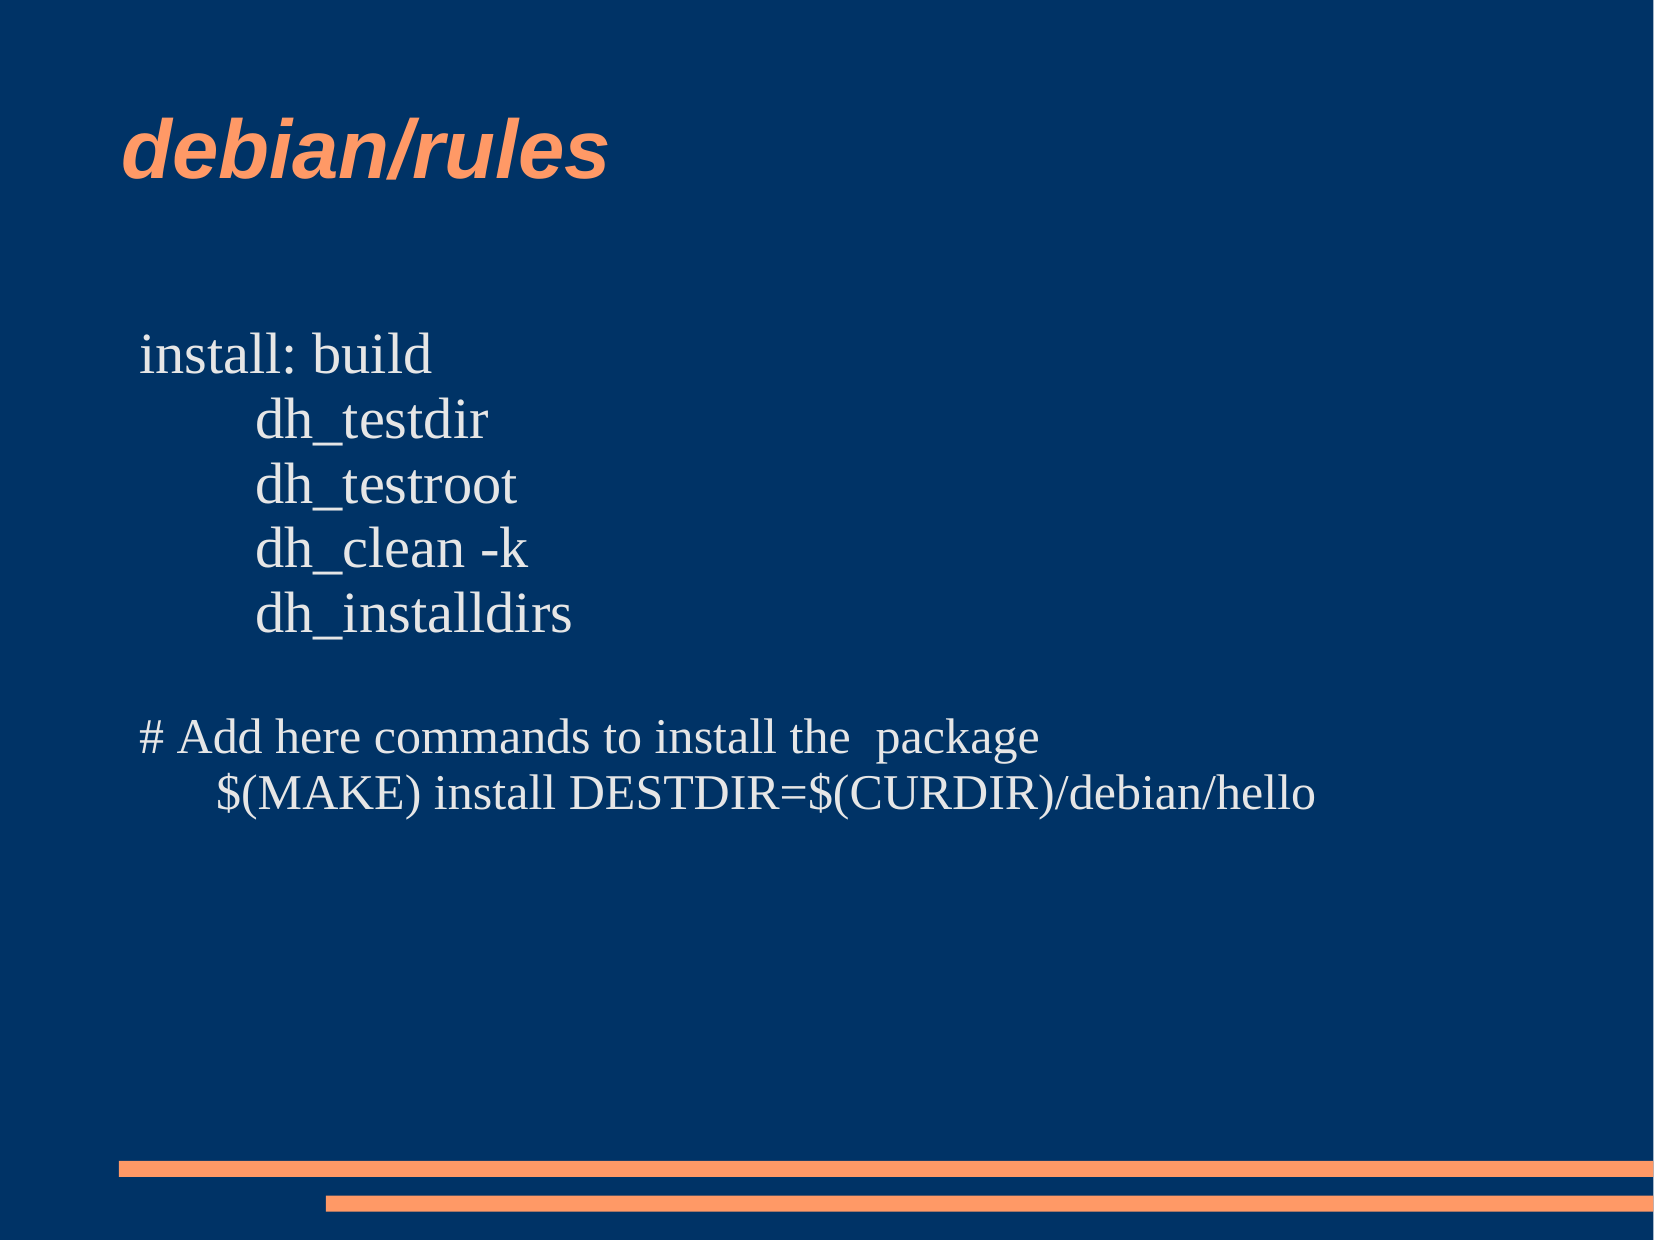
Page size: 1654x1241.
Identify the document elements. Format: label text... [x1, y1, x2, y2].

list install: build dh_testdir dh_testroot dh_clean -k dh_installdirs # Add here commands to install the package $(MAKE) install DESTDIR=$(CURDIR)/debian/hello [121, 322, 1561, 1102]
title debian/rules [121, 53, 1534, 247]
